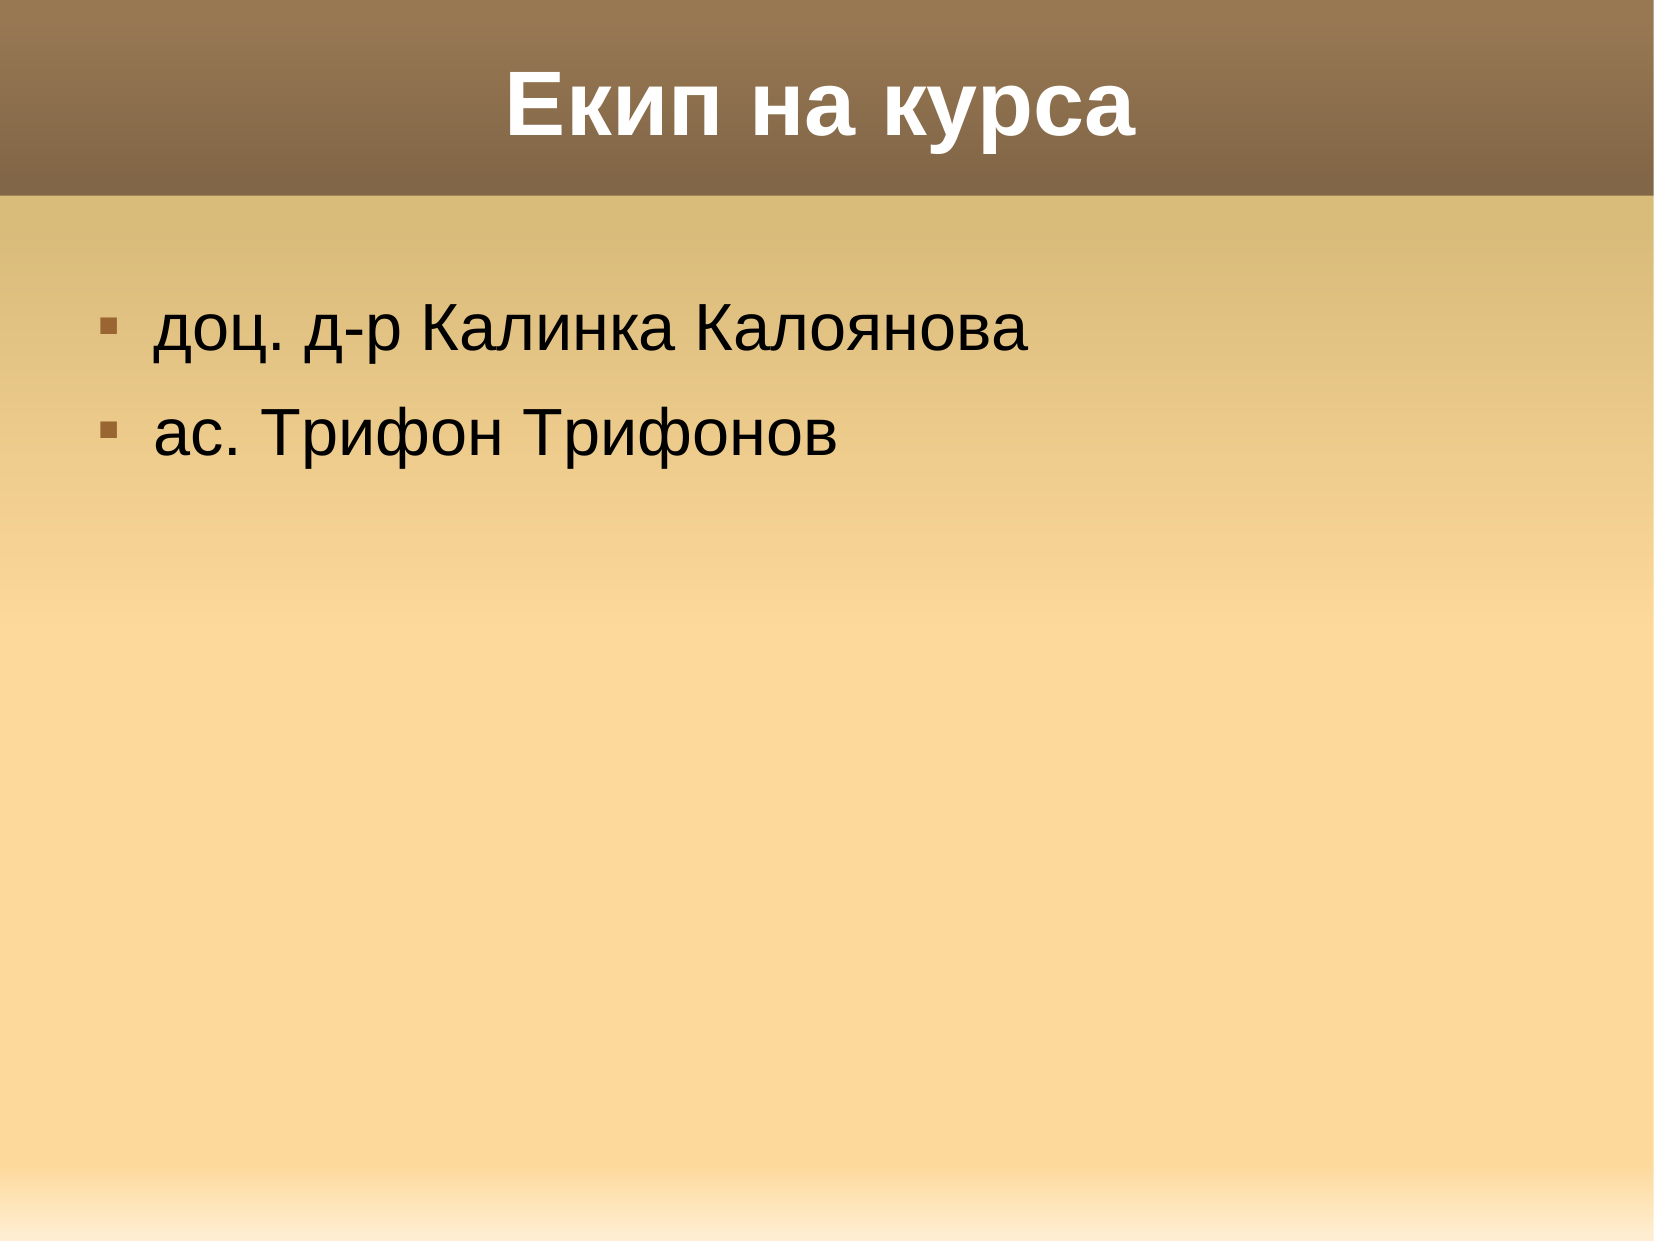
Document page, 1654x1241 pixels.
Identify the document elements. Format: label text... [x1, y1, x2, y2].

list доц. д-р Калинка Калоянова ас. Трифон Трифонов [82, 290, 1571, 1094]
title Екип на курса [76, 7, 1565, 200]
picture [0, 0, 1654, 1241]
